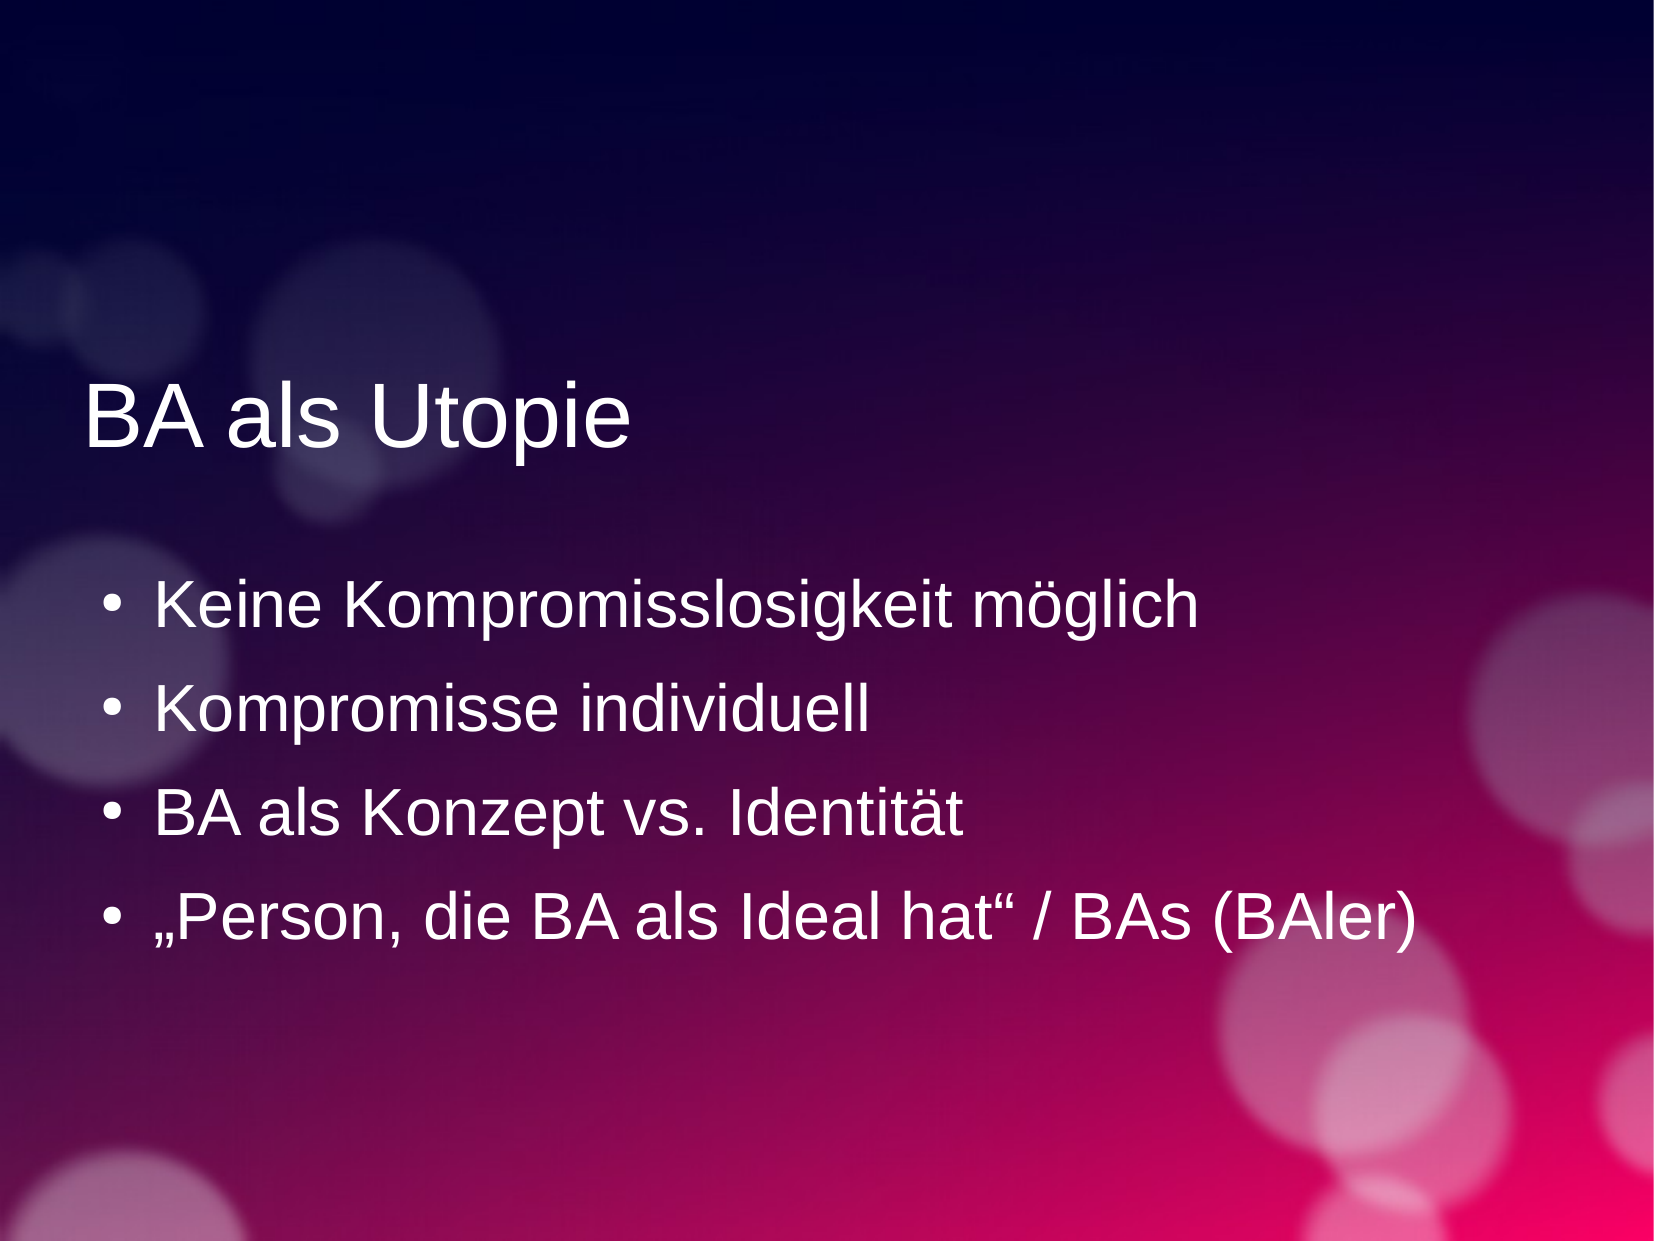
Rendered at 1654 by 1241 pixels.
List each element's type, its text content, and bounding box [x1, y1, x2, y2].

title BA als Utopie [82, 312, 1571, 520]
picture [0, 0, 1654, 1241]
list Keine Kompromisslosigkeit möglich Kompromisse individuell BA als Konzept vs. Identität „Person, die BA als Ideal hat“ / BAs (BAler) [82, 566, 1571, 1028]
